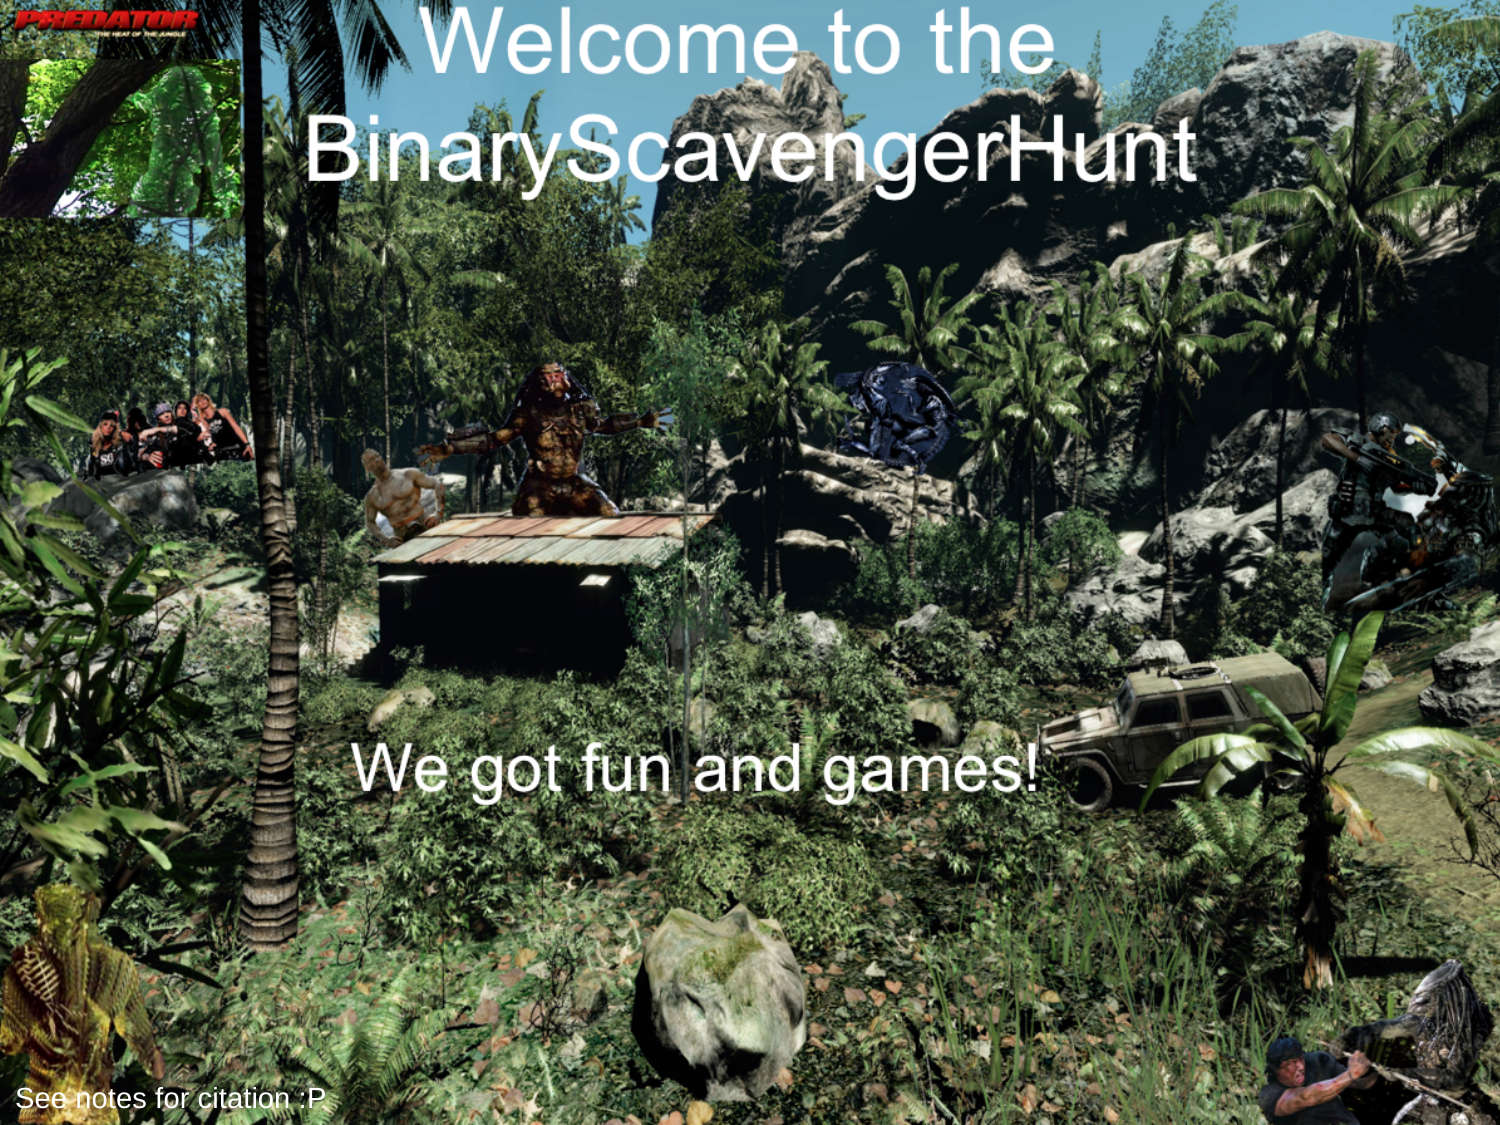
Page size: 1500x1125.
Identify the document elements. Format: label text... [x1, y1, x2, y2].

text_box See notes for citation :P [0, 1072, 342, 1123]
picture [0, 0, 1500, 1125]
